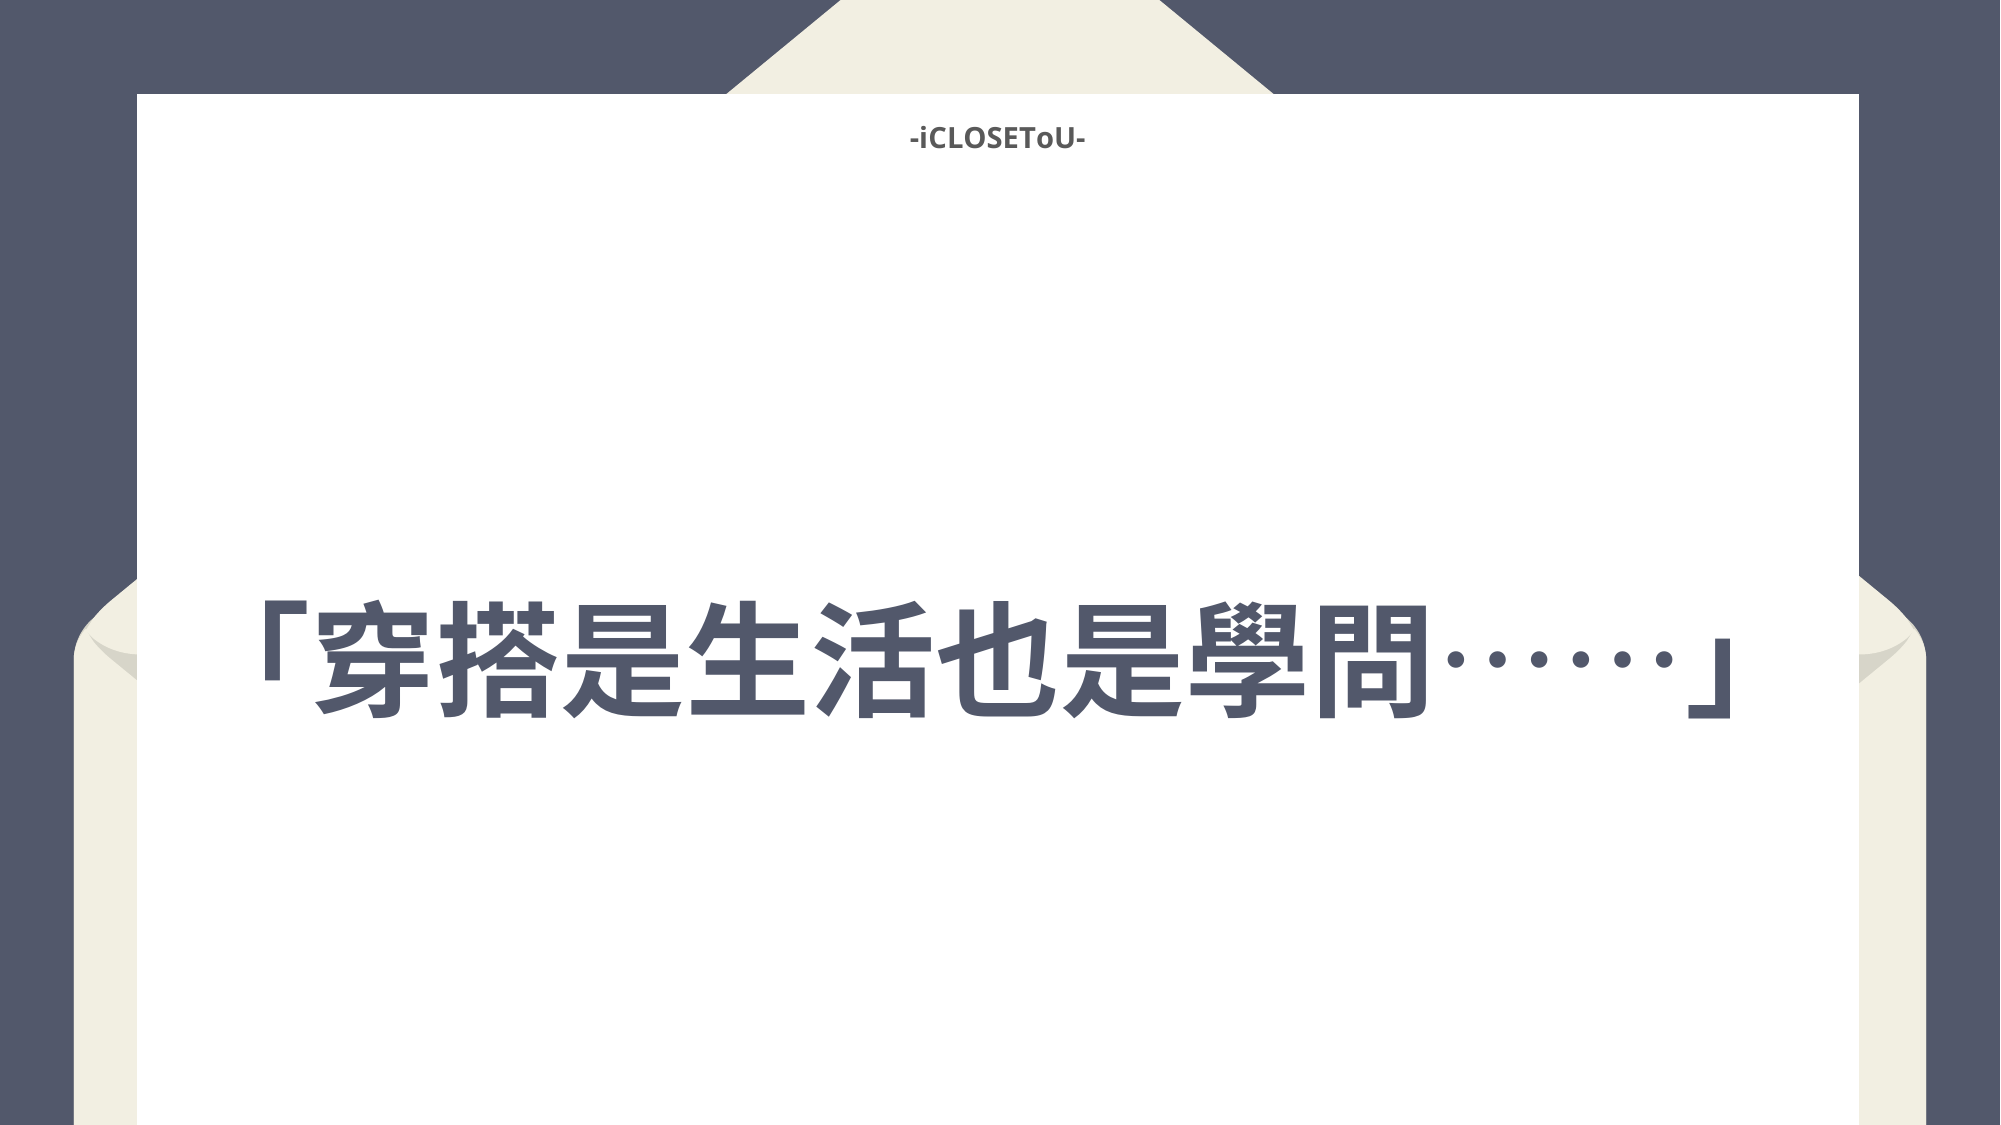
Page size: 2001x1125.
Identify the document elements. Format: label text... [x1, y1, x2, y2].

text_box [1859, 575, 1927, 1125]
text_box [73, 579, 137, 1125]
text_box -iCLOSEToU- [137, 94, 1859, 1125]
text_box [726, 0, 1274, 94]
text_box 「穿搭是生活也是學問⋯⋯」 [180, 574, 1816, 742]
